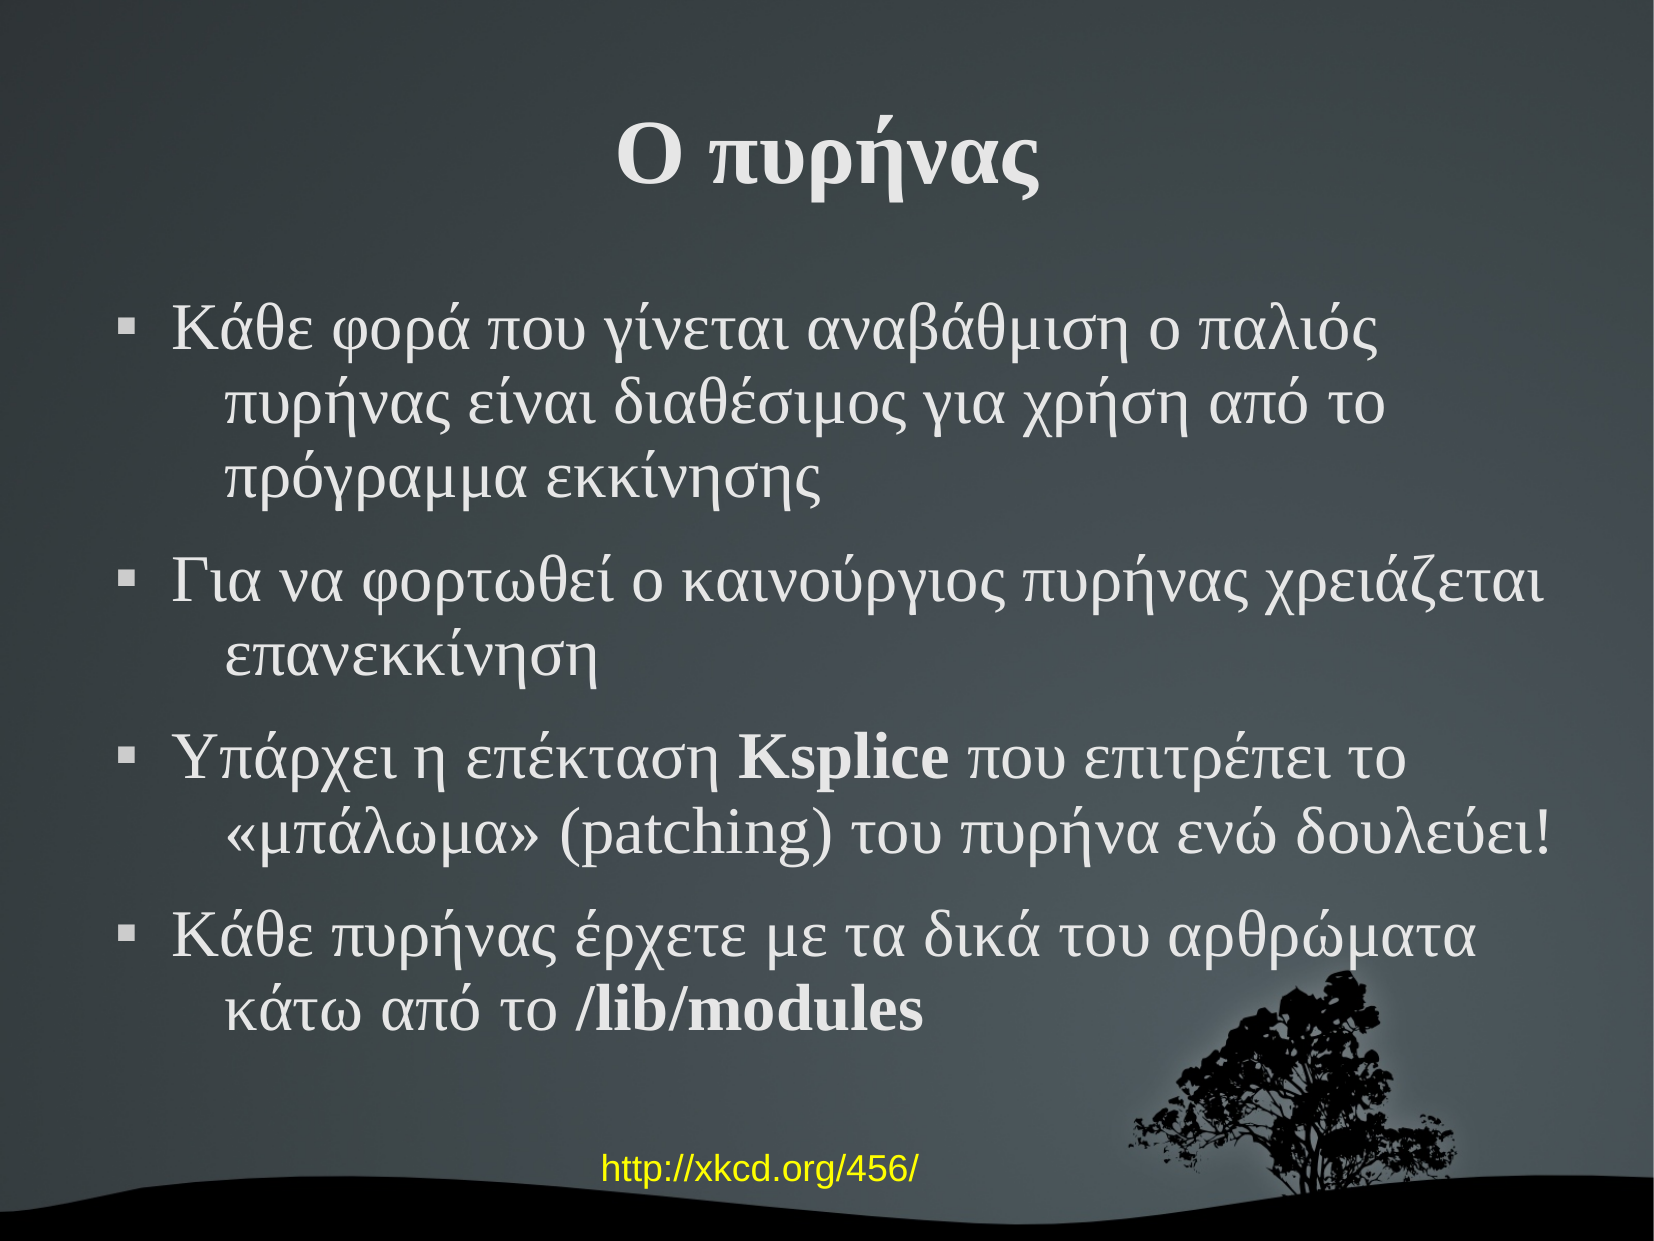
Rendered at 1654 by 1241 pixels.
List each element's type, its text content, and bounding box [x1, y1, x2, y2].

list Κάθε φορά που γίνεται αναβάθμιση ο παλιός πυρήνας είναι διαθέσιμος για χρήση από το πρόγραμμα εκκίνησης Για να φορτωθεί ο καινούργιος πυρήνας χρειάζεται επανεκκίνηση Υπάρχει η επέκταση Ksplice που επιτρέπει το «μπάλωμα» (patching) του πυρήνα ενώ δουλεύει! Κάθε πυρήνας έρχετε με τα δικά του αρθρώματα κάτω από το /lib/modules [82, 290, 1571, 1119]
picture [0, 0, 1654, 1241]
title Ο πυρήνας [82, 49, 1571, 257]
text_box http://xkcd.org/456/ [585, 1140, 951, 1198]
